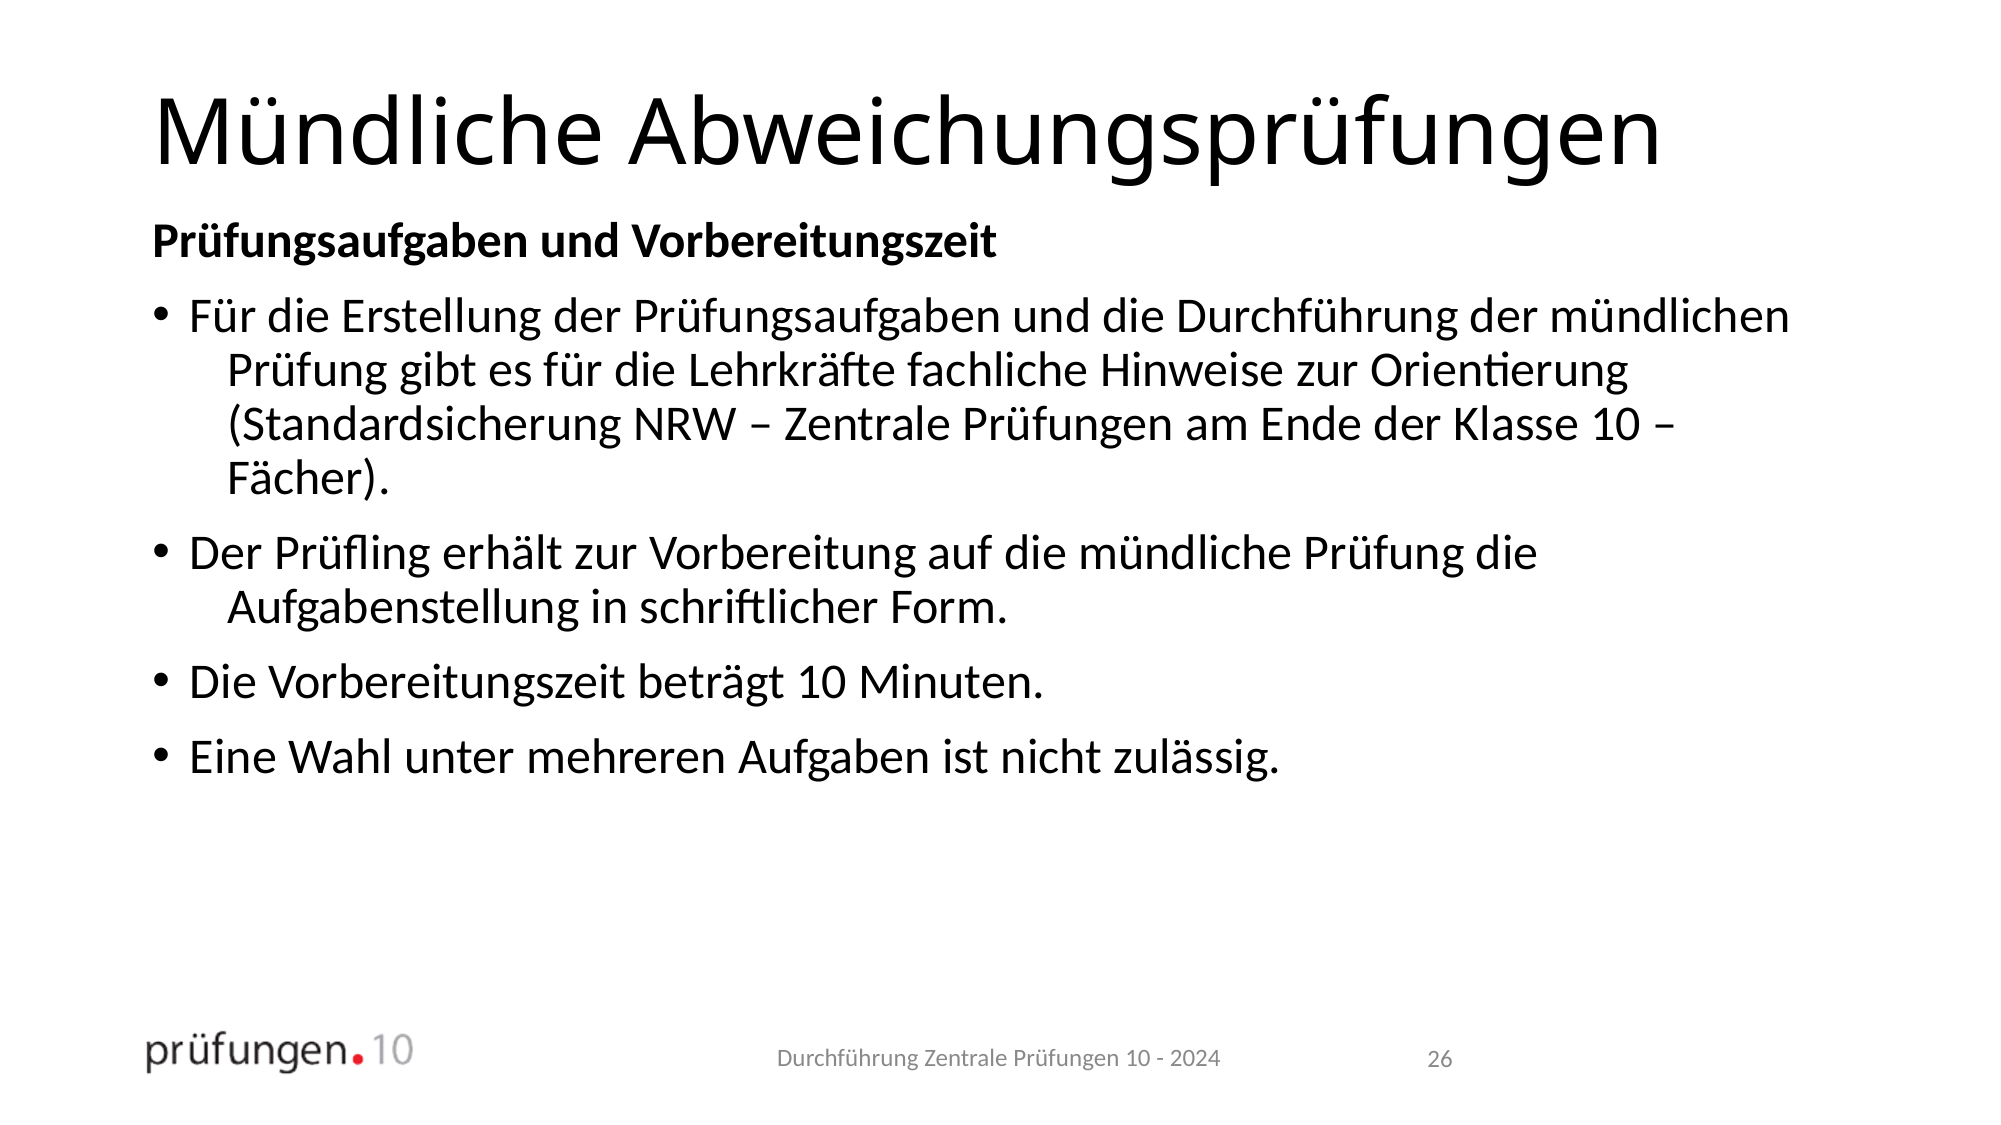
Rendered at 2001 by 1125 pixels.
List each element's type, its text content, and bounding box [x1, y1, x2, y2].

title Mündliche Abweichungsprüfungen [137, 77, 1863, 193]
text_box [1412, 1027, 1863, 1088]
list Prüfungsaufgaben und Vorbereitungszeit Für die Erstellung der Prüfungsaufgaben und die Durchführung der mündlichen Prüfung gibt es für die Lehrkräfte fachliche Hinweise zur Orientierung (Standardsicherung NRW – Zentrale Prüfungen am Ende der Klasse 10 – Fächer). Der Prüfling erhält zur Vorbereitung auf die mündliche Prüfung die Aufgabenstellung in schriftlicher Form. Die Vorbereitungszeit beträgt 10 Minuten. Eine Wahl unter mehreren Aufgaben ist nicht zulässig. [137, 207, 1863, 1014]
